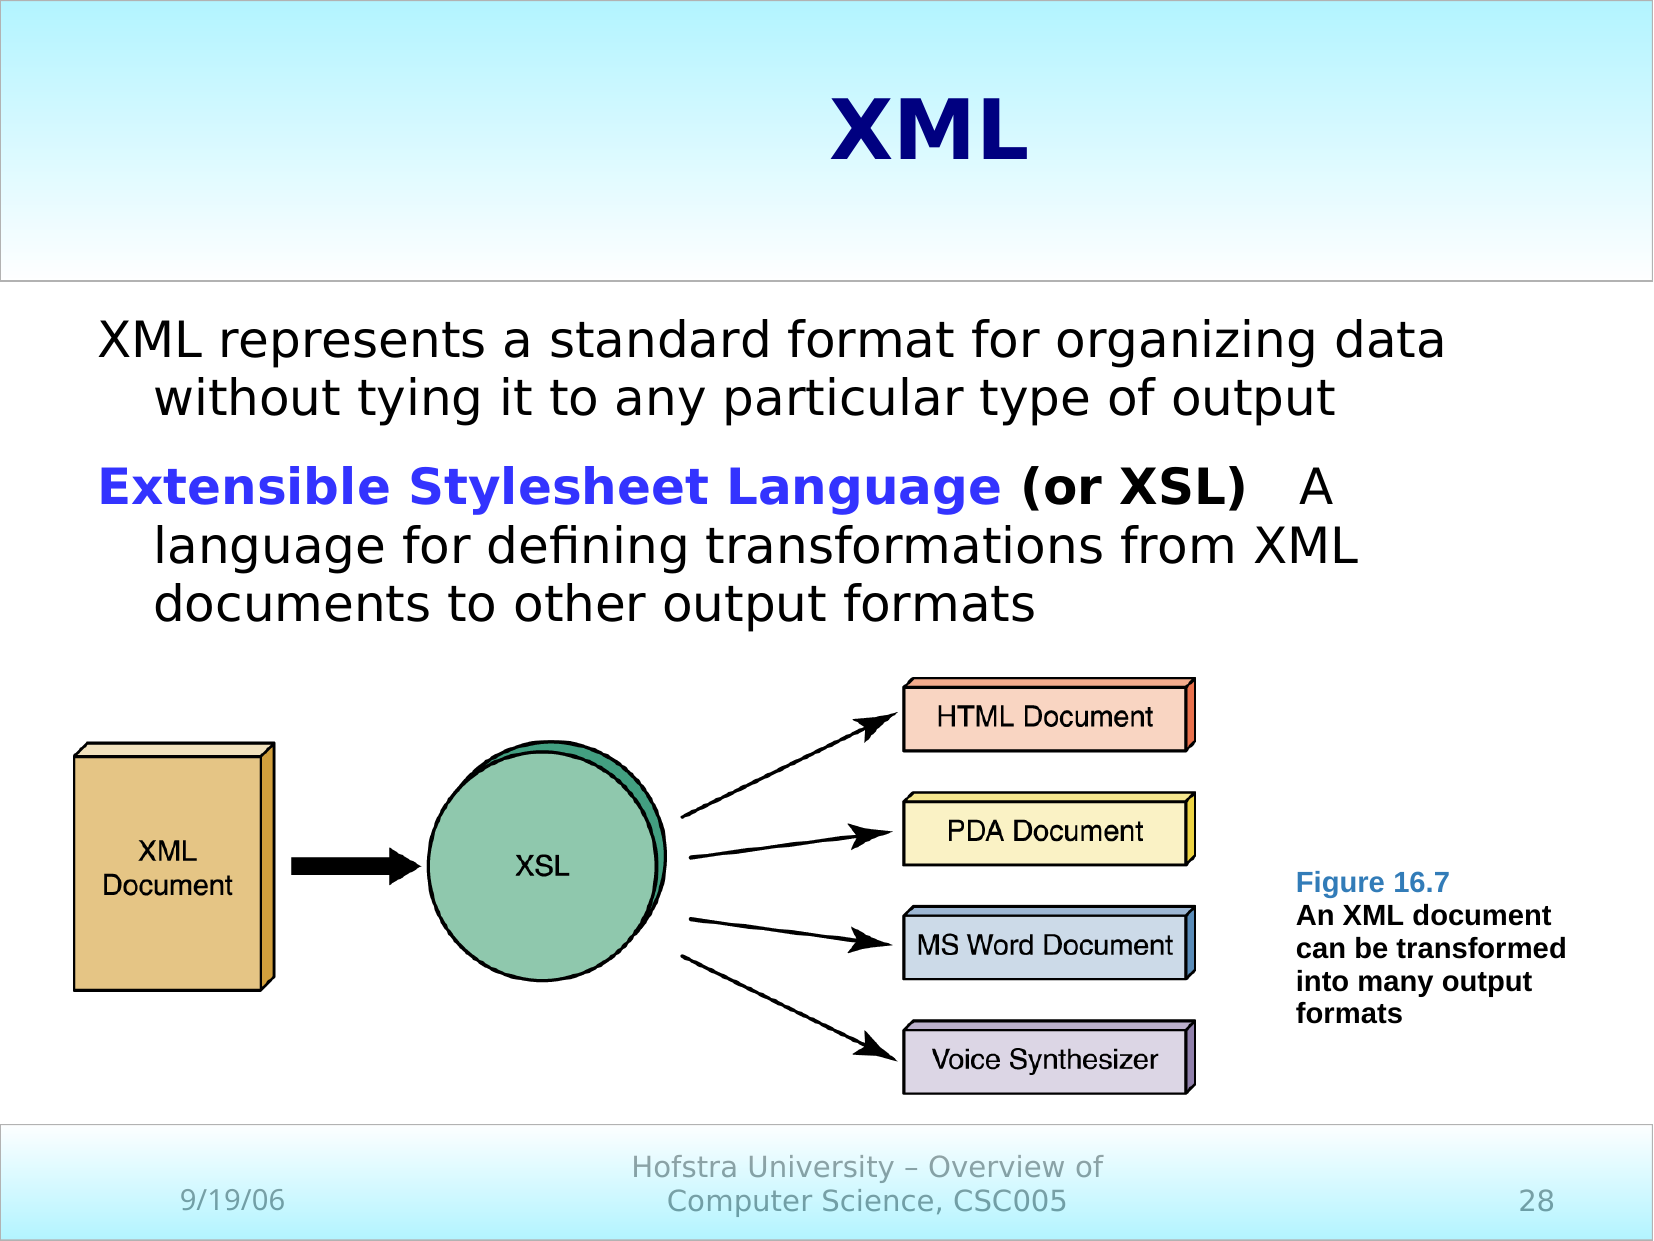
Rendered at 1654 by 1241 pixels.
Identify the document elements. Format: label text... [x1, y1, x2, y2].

text_box Figure 16.7 An XML document can be transformed into many output formats [1281, 858, 1612, 1038]
title XML [247, 27, 1612, 235]
picture [55, 659, 1213, 1112]
list XML represents a standard format for organizing data without tying it to any particular type of output Extensible Stylesheet Language (or XSL) A language for defining transformations from XML documents to other output formats [82, 303, 1571, 1172]
